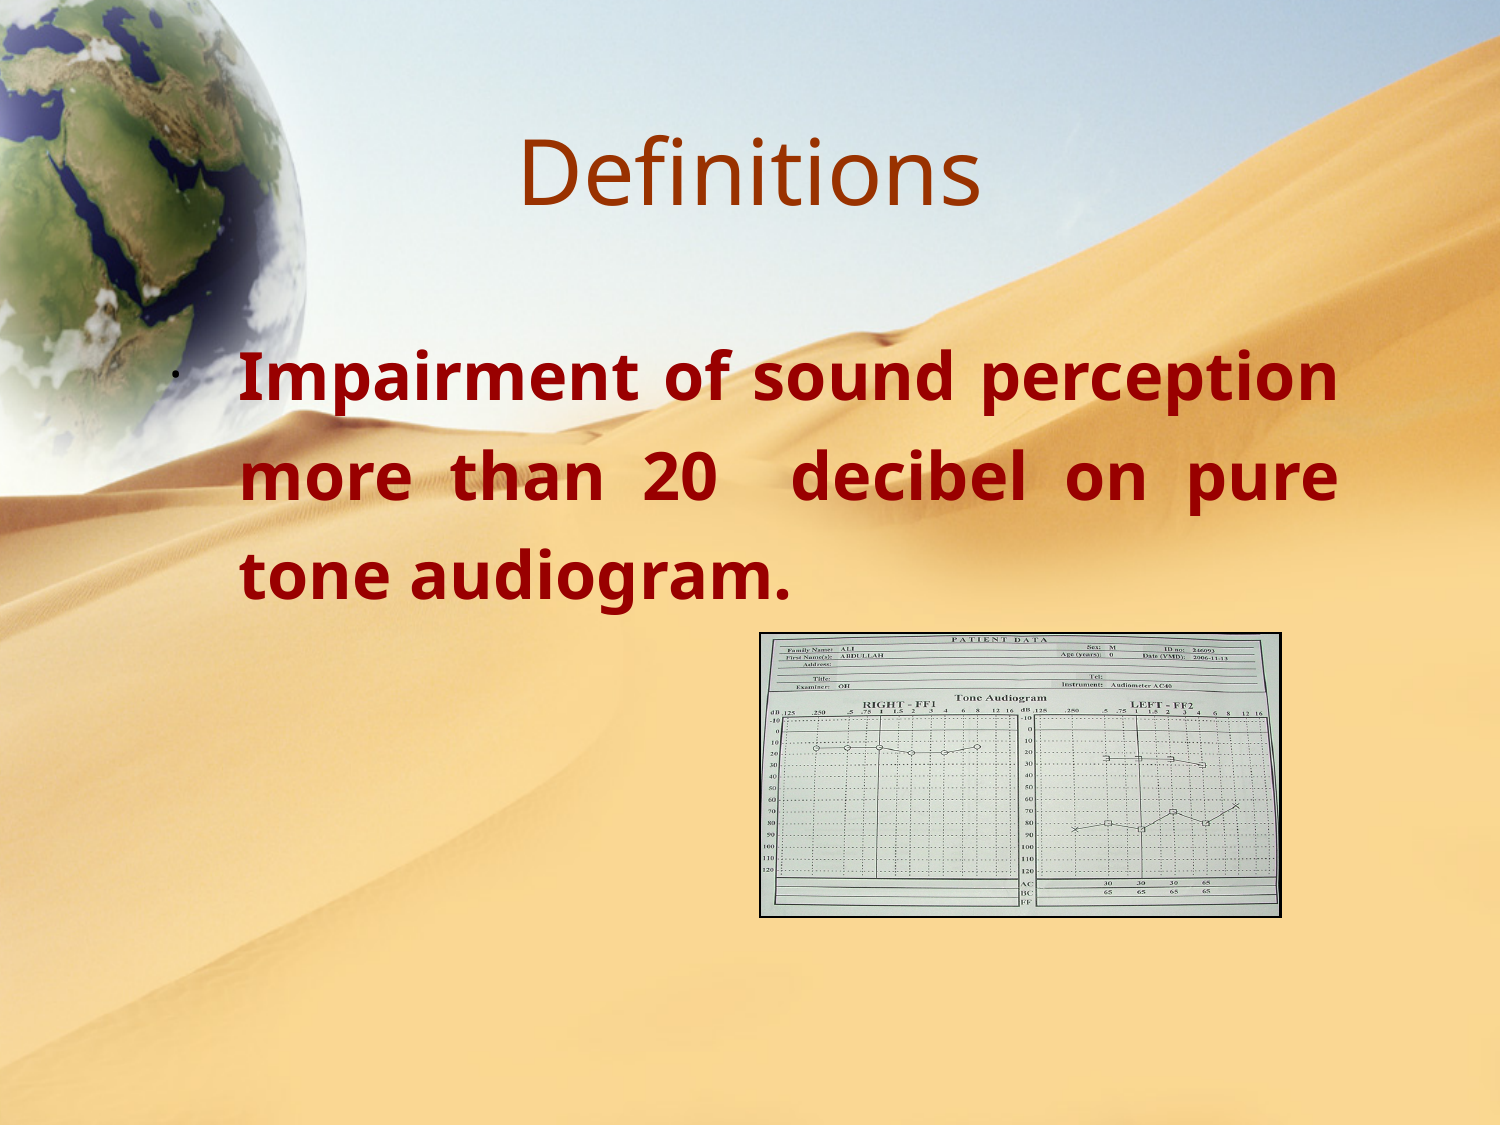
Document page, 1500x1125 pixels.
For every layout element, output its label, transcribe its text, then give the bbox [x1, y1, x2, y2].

text_box Definitions [112, 99, 1388, 288]
text_box Impairment of sound perception more than 20 decibel on pure tone audiogram. [155, 312, 1356, 1038]
picture [0, 0, 1500, 1125]
